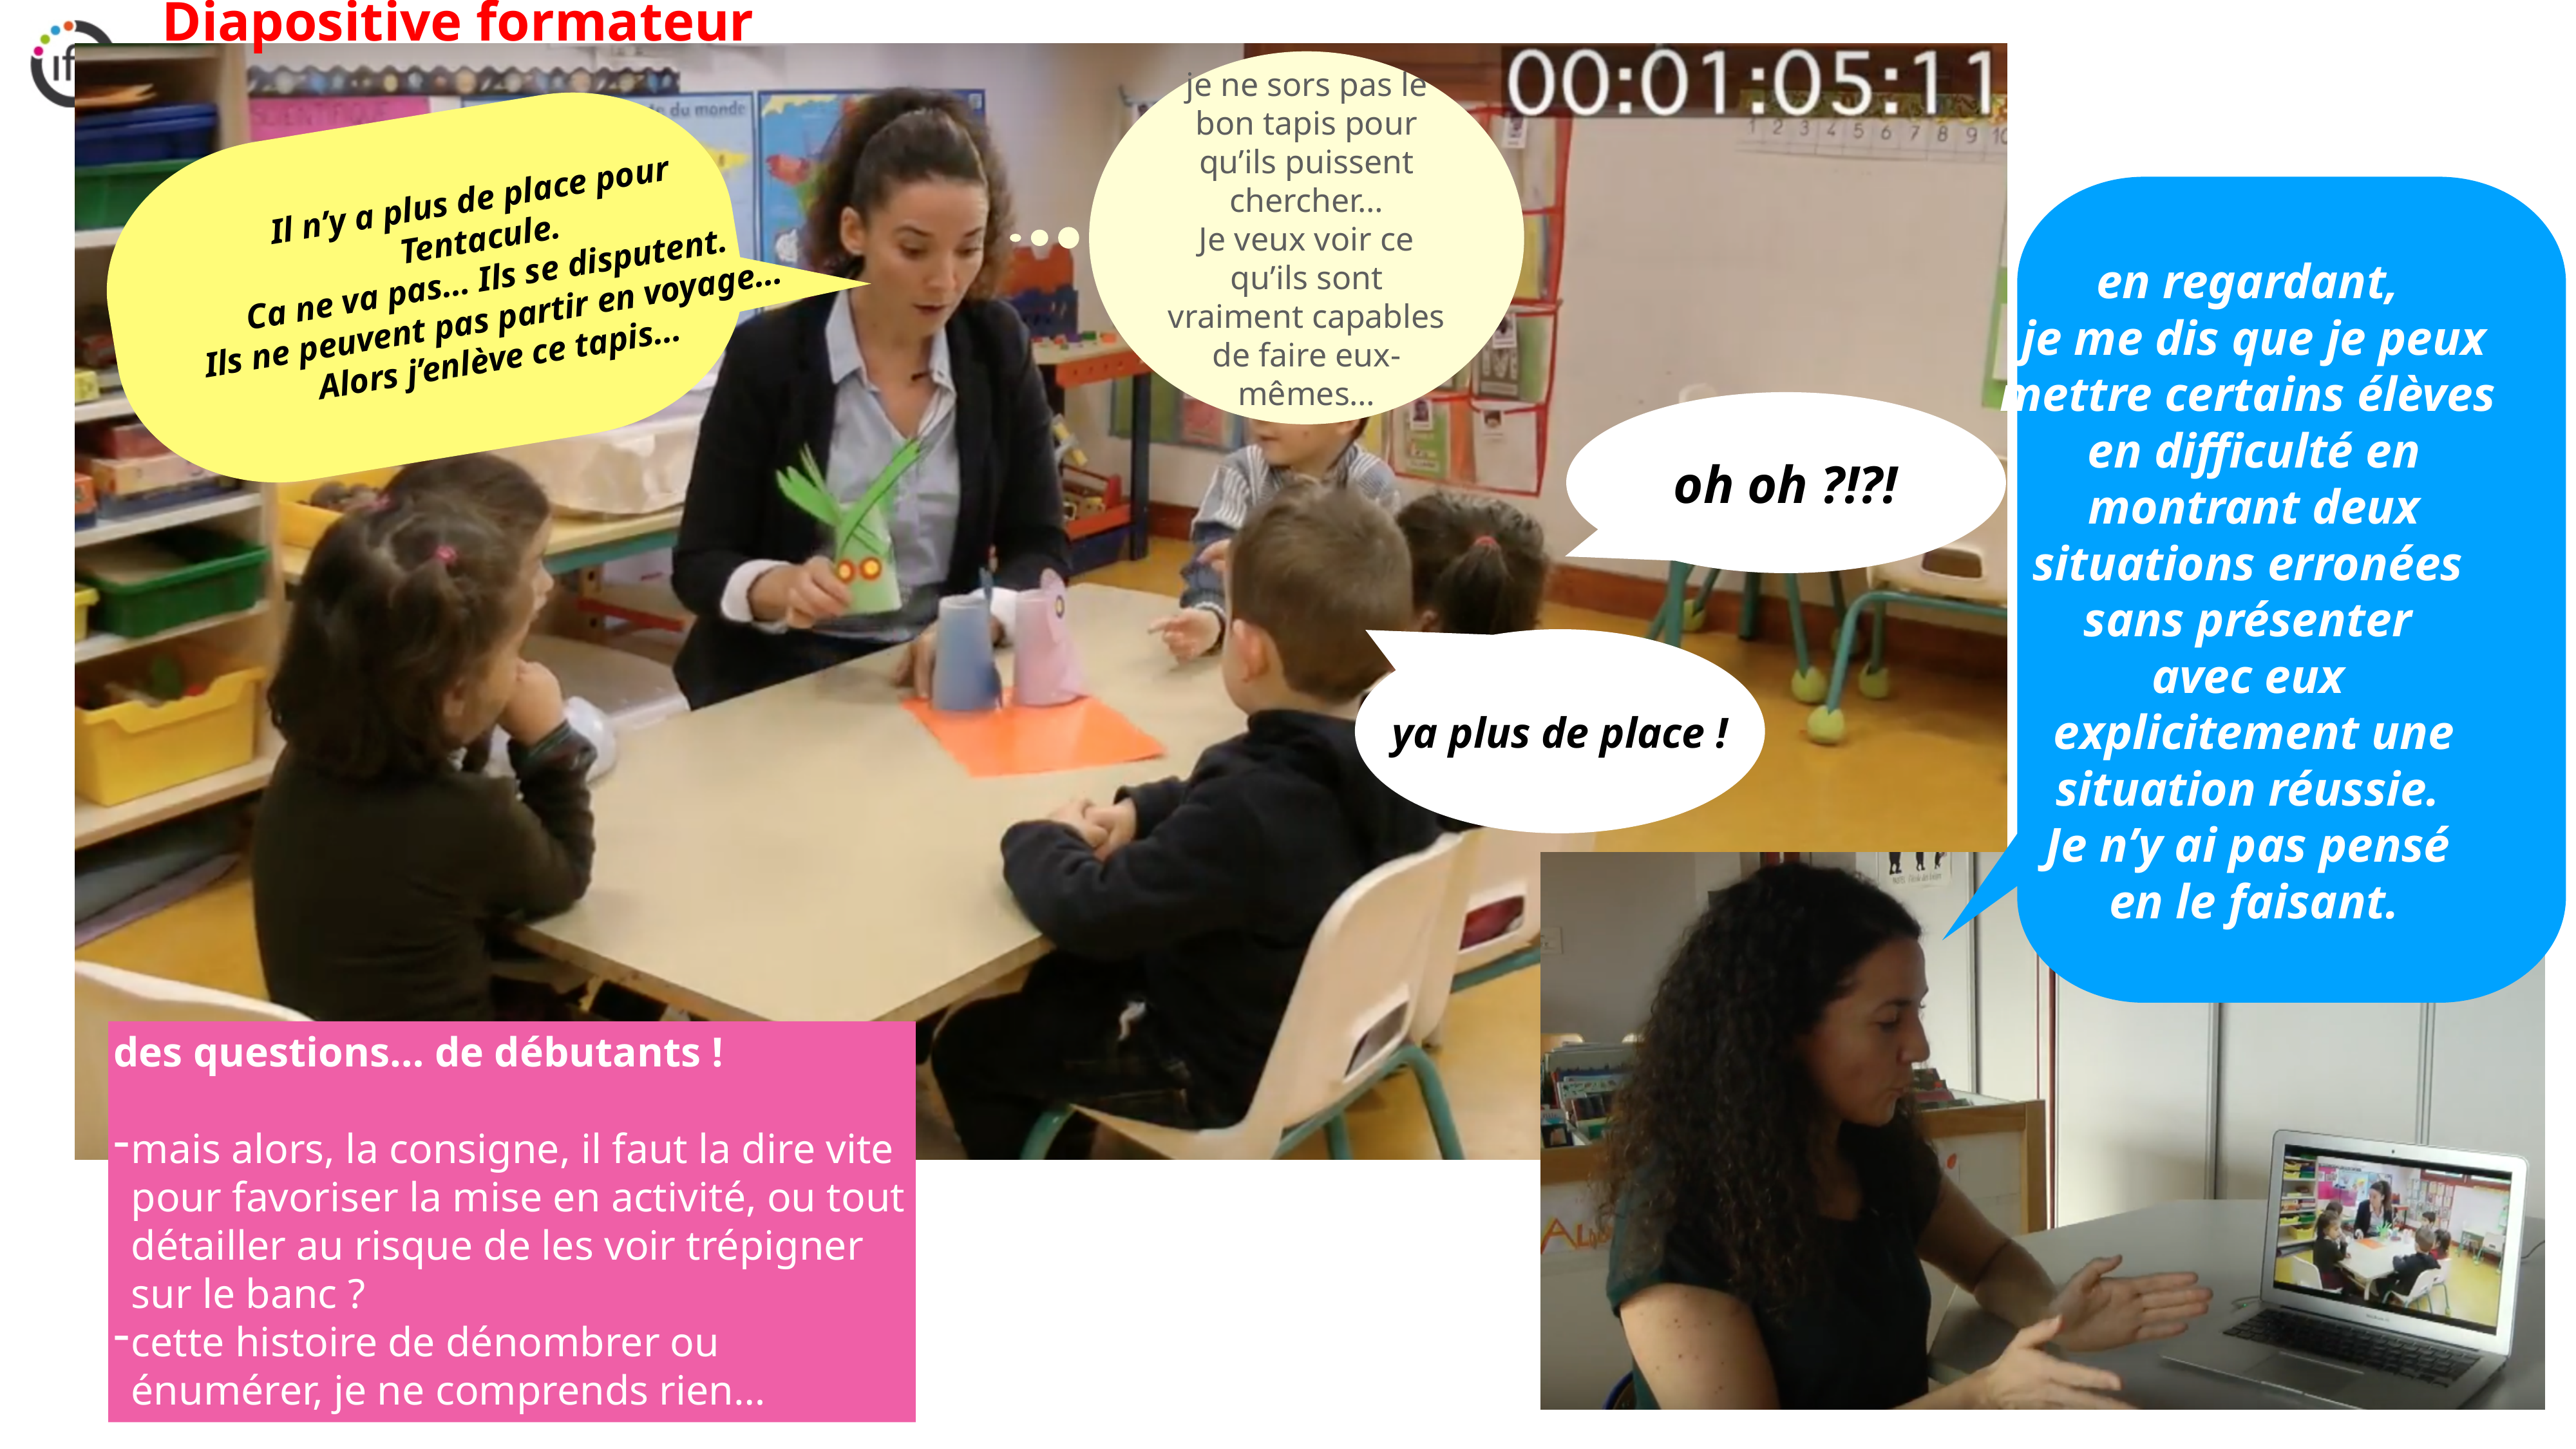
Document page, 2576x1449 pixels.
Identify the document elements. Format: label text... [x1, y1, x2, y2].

text_box ya plus de place ! [1354, 629, 1765, 833]
text_box en regardant, je me dis que je peux mettre certains élèves en difficulté en montrant deux situations erronées sans présenter avec eux explicitement une situation réussie. Je n’y ai pas pensé en le faisant. [1942, 176, 2566, 1003]
text_box Il n’y a plus de place pour Tentacule. Ca ne va pas… Ils se disputent. Ils ne peuvent pas partir en voyage… Alors j’enlève ce tapis… [106, 92, 871, 483]
text_box Diapositive formateur [156, 0, 760, 57]
text_box je ne sors pas le bon tapis pour qu’ils puissent chercher… Je veux voir ce qu’ils sont vraiment capables de faire eux-mêmes… [1089, 51, 1524, 424]
text_box oh oh ?!?! [1565, 392, 2006, 573]
text_box [1030, 229, 1048, 246]
text_box [1010, 233, 1021, 242]
text_box des questions… de débutants ! mais alors, la consigne, il faut la dire vite pour favoriser la mise en activité, ou tout détailler au risque de les voir trépigner sur le banc ? cette histoire de dénombrer ou énumérer, je ne comprends rien… [108, 1021, 916, 1423]
text_box [1058, 227, 1079, 249]
picture [30, 19, 2545, 1410]
